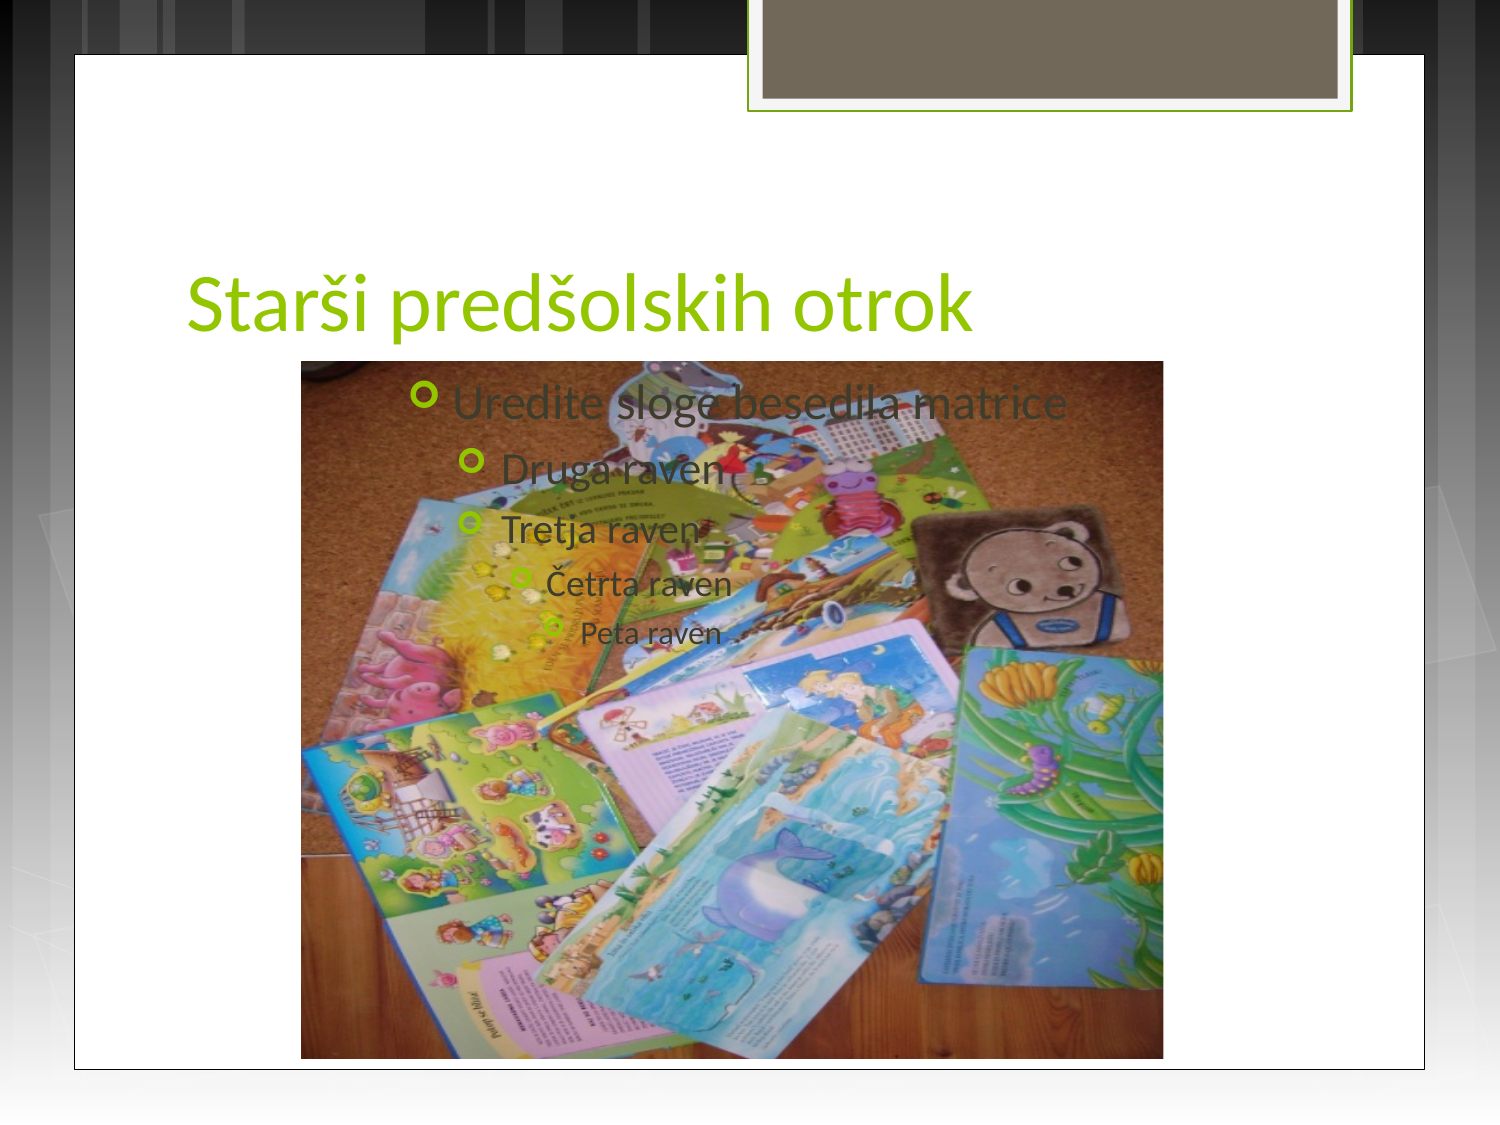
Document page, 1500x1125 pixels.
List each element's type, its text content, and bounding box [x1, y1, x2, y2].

picture [301, 361, 1164, 1059]
title Starši predšolskih otrok [171, 168, 1324, 357]
